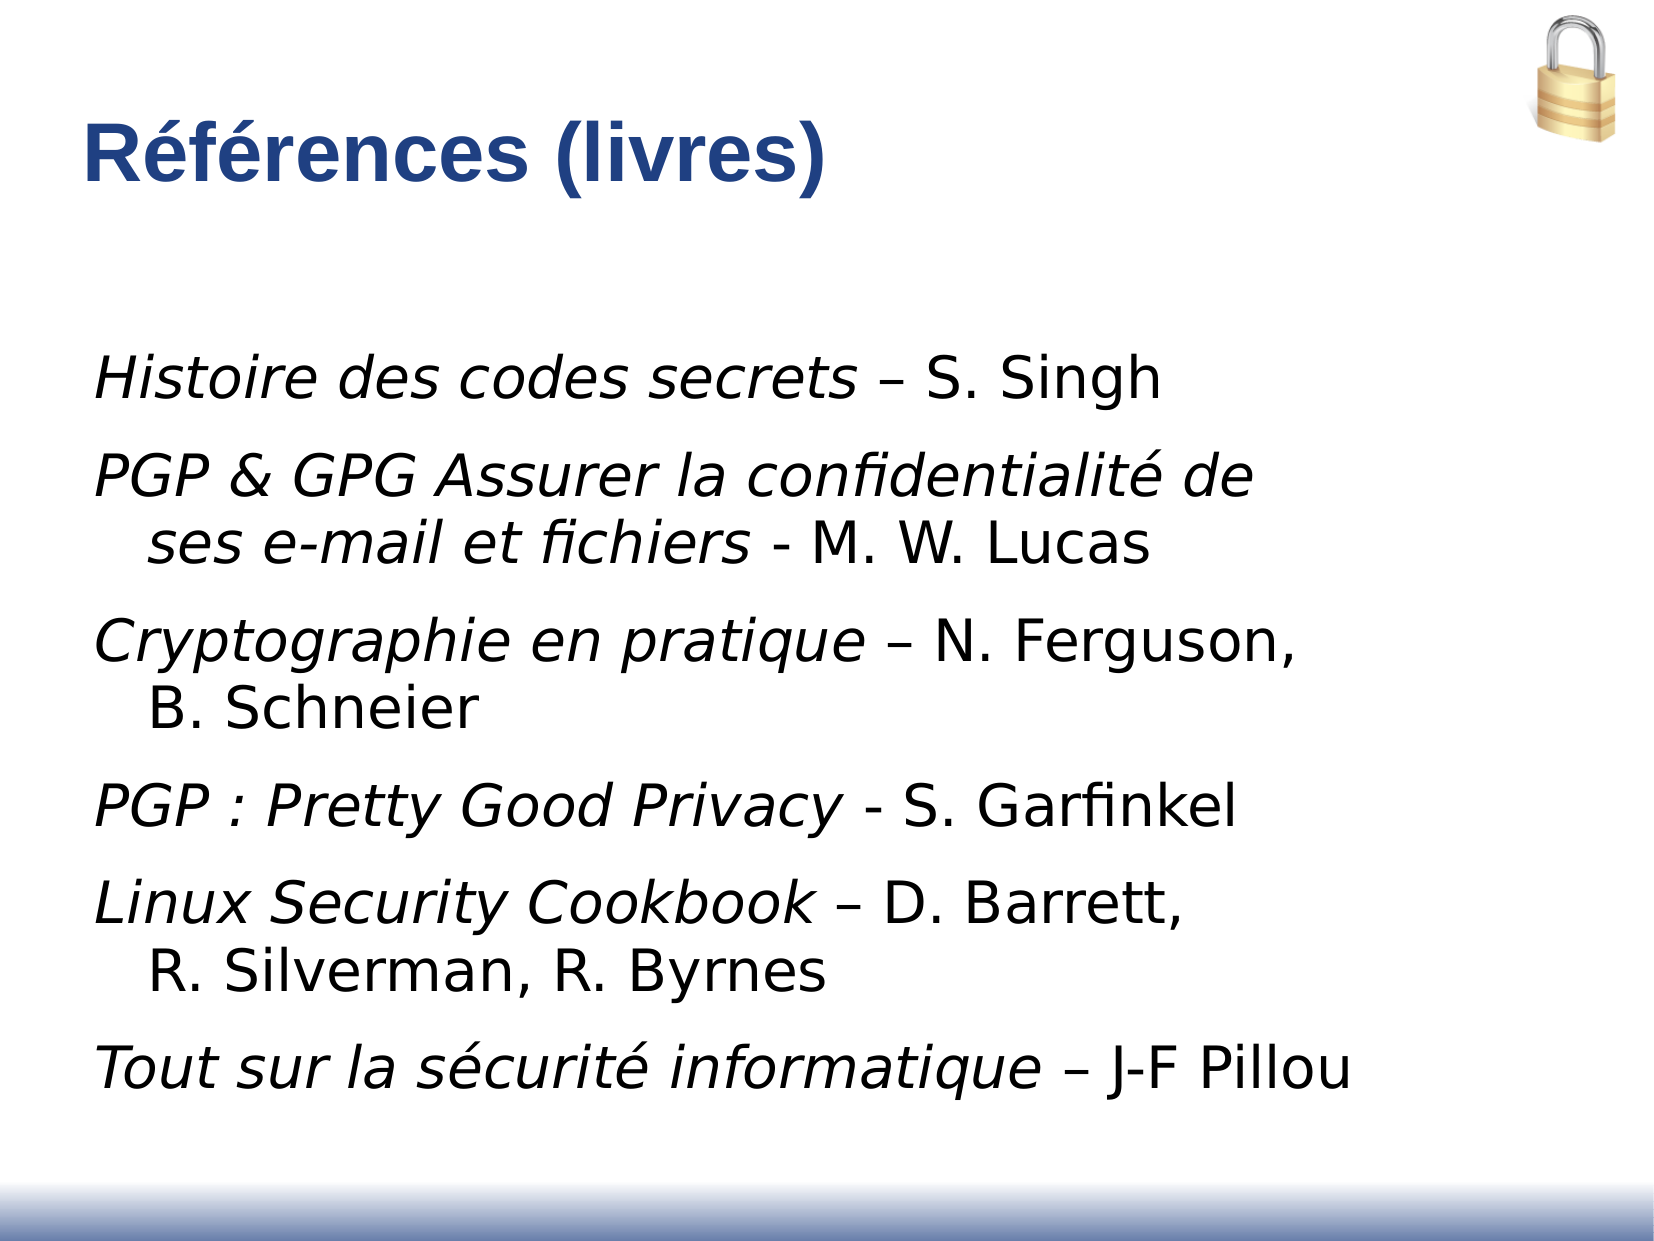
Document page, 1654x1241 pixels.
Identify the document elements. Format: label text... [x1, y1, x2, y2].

title Références (livres) [82, 56, 1571, 250]
list Histoire des codes secrets – S. Singh PGP & GPG Assurer la confidentialité de ses e-mail et fichiers - M. W. Lucas Cryptographie en pratique – N. Ferguson, B. Schneier PGP : Pretty Good Privacy - S. Garfinkel Linux Security Cookbook – D. Barrett, R. Silverman, R. Byrnes Tout sur la sécurité informatique – J-F Pillou [76, 324, 1565, 1123]
picture [1505, 11, 1642, 148]
